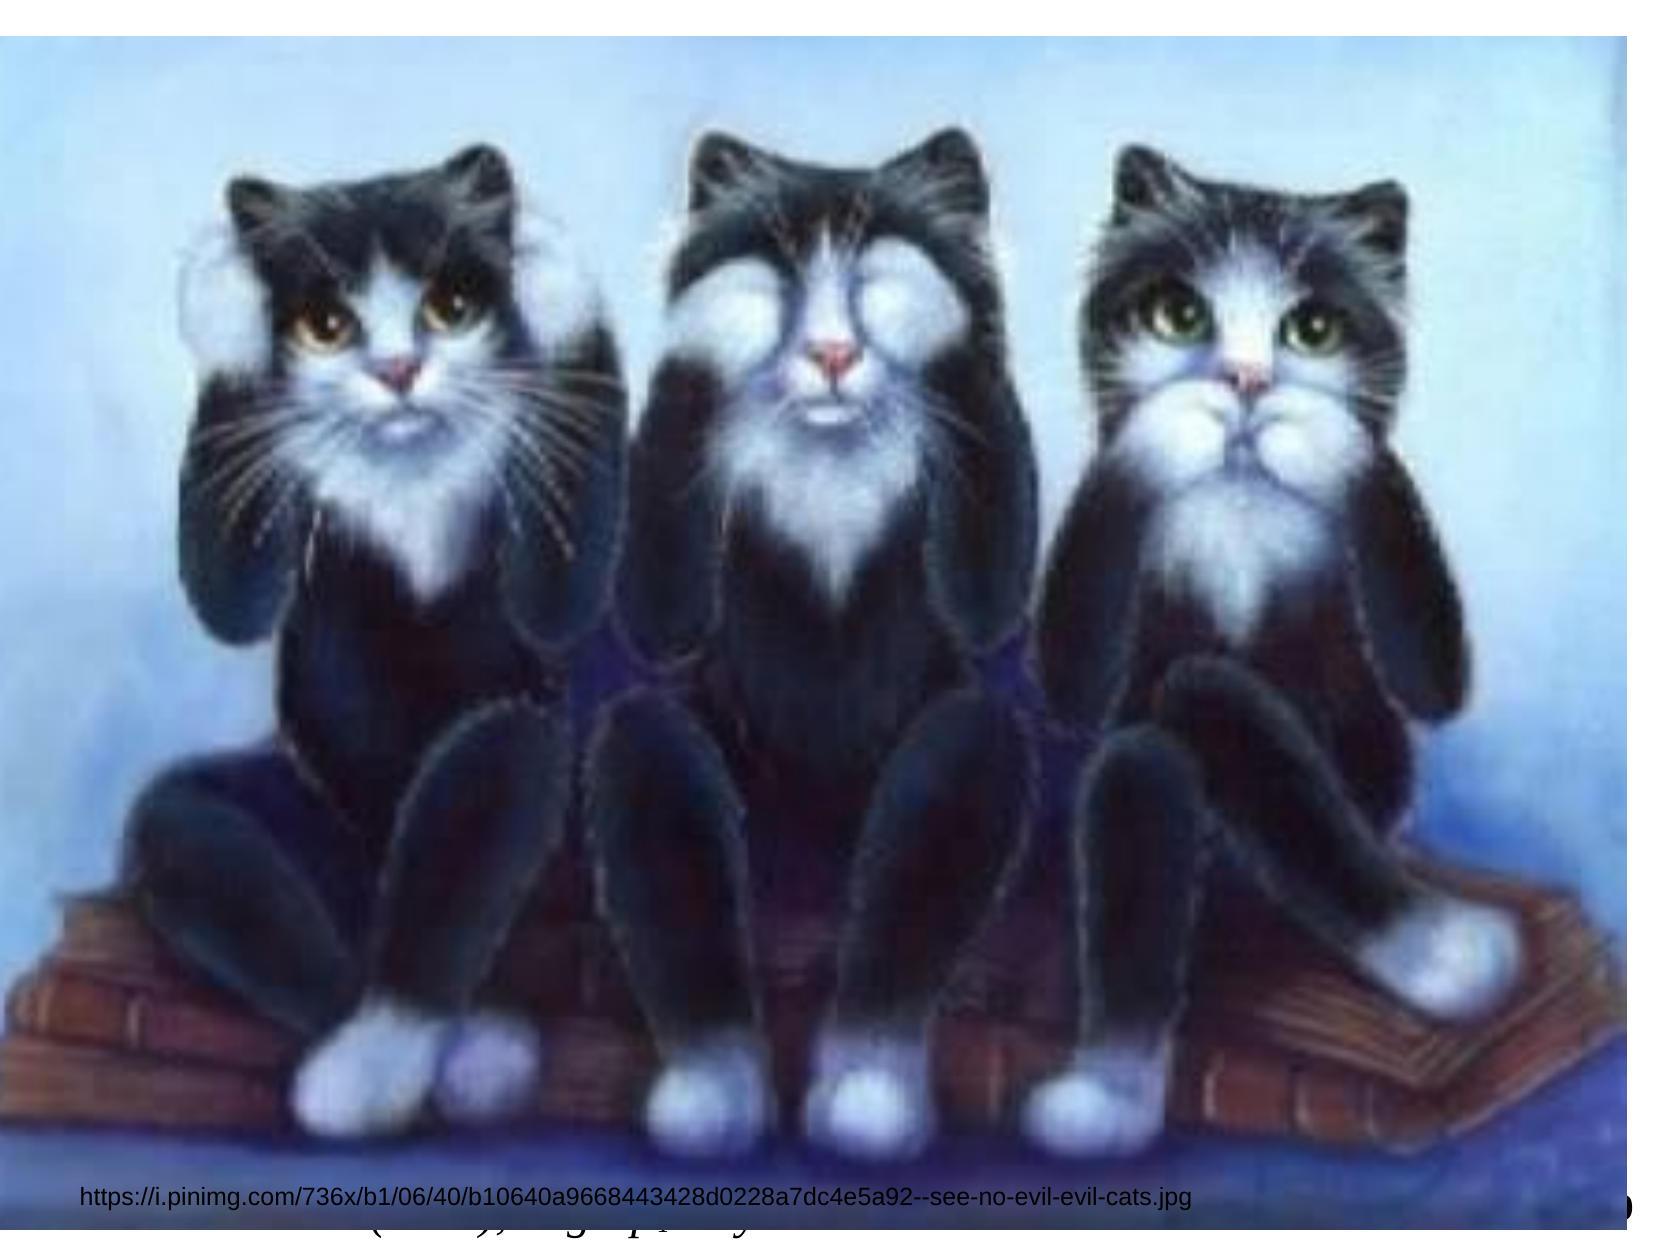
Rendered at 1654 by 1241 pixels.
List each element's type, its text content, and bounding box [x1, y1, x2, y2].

picture [0, 36, 1627, 1230]
text_box https://i.pinimg.com/736x/b1/06/40/b10640a9668443428d0228a7dc4e5a92--see-no-evil-evil-cats.jpg [64, 1174, 1627, 1241]
